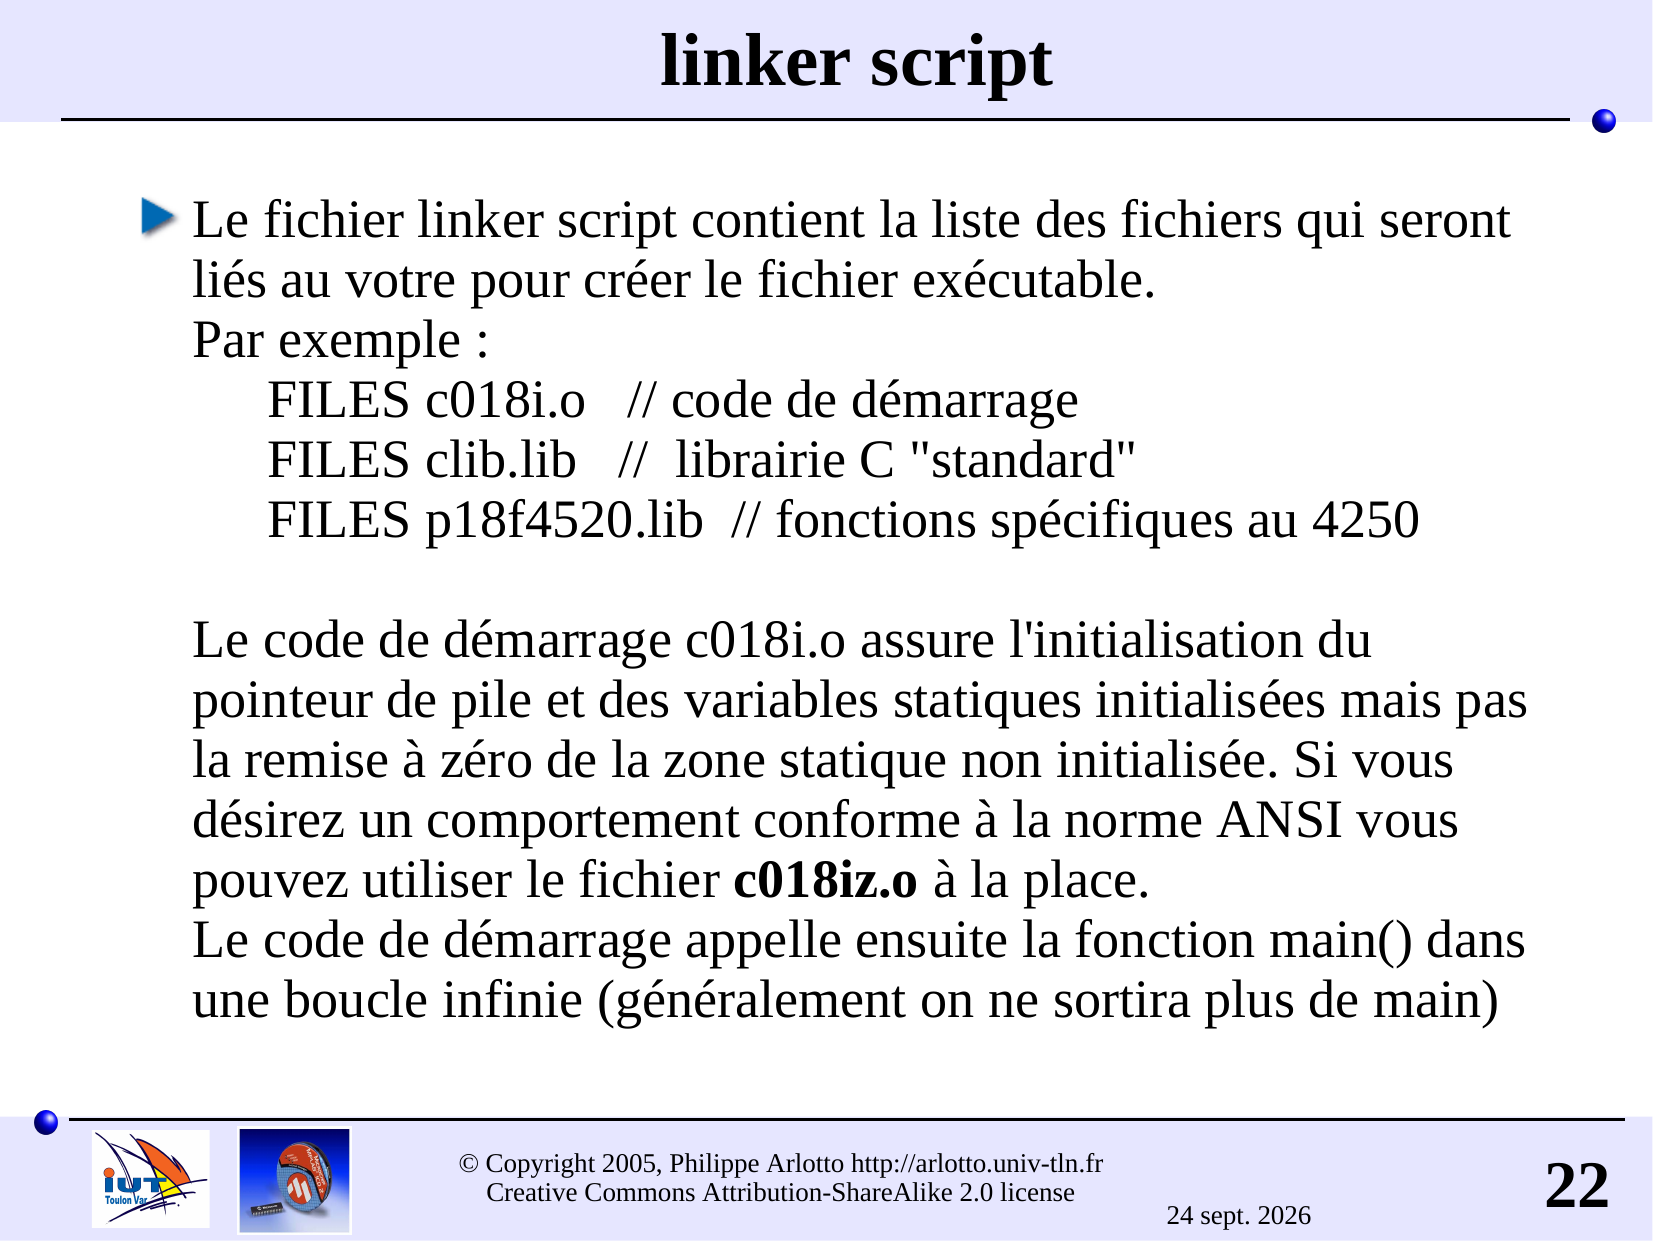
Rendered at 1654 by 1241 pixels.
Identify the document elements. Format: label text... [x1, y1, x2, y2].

list Le fichier linker script contient la liste des fichiers qui seront liés au votre pour créer le fichier exécutable. Par exemple : FILES c018i.o // code de démarrage FILES clib.lib // librairie C "standard" FILES p18f4520.lib // fonctions spécifiques au 4250 Le code de démarrage c018i.o assure l'initialisation du pointeur de pile et des variables statiques initialisées mais pas la remise à zéro de la zone statique non initialisée. Si vous désirez un comportement conforme à la norme ANSI vous pouvez utiliser le fichier c018iz.o à la place. Le code de démarrage appelle ensuite la fonction main() dans une boucle infinie (généralement on ne sortira plus de main) [121, 188, 1534, 1112]
picture [237, 1126, 352, 1235]
title linker script [95, 11, 1585, 110]
